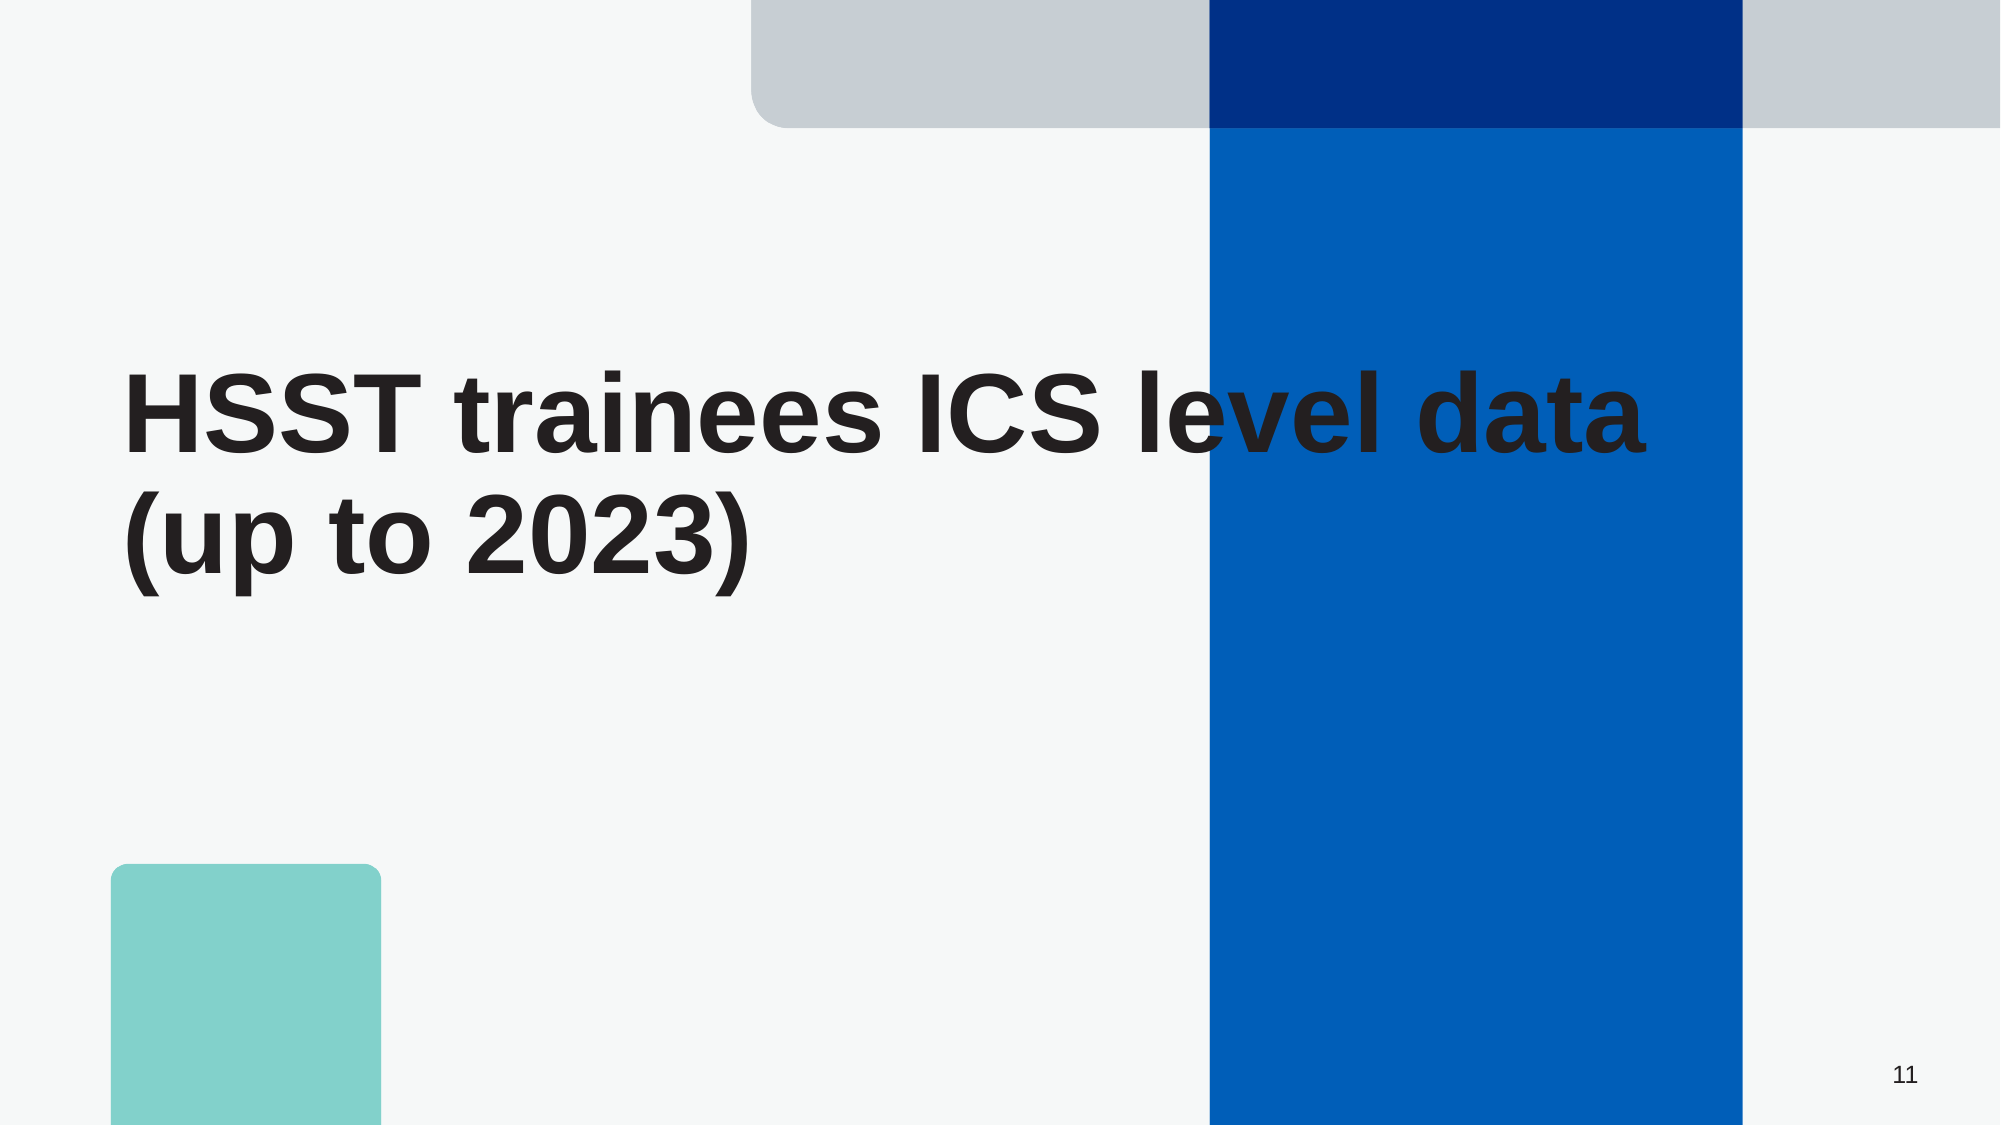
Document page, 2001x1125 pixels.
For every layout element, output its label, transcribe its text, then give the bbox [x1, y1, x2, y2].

title HSST trainees ICS level data (up to 2023) [122, 355, 1017, 573]
